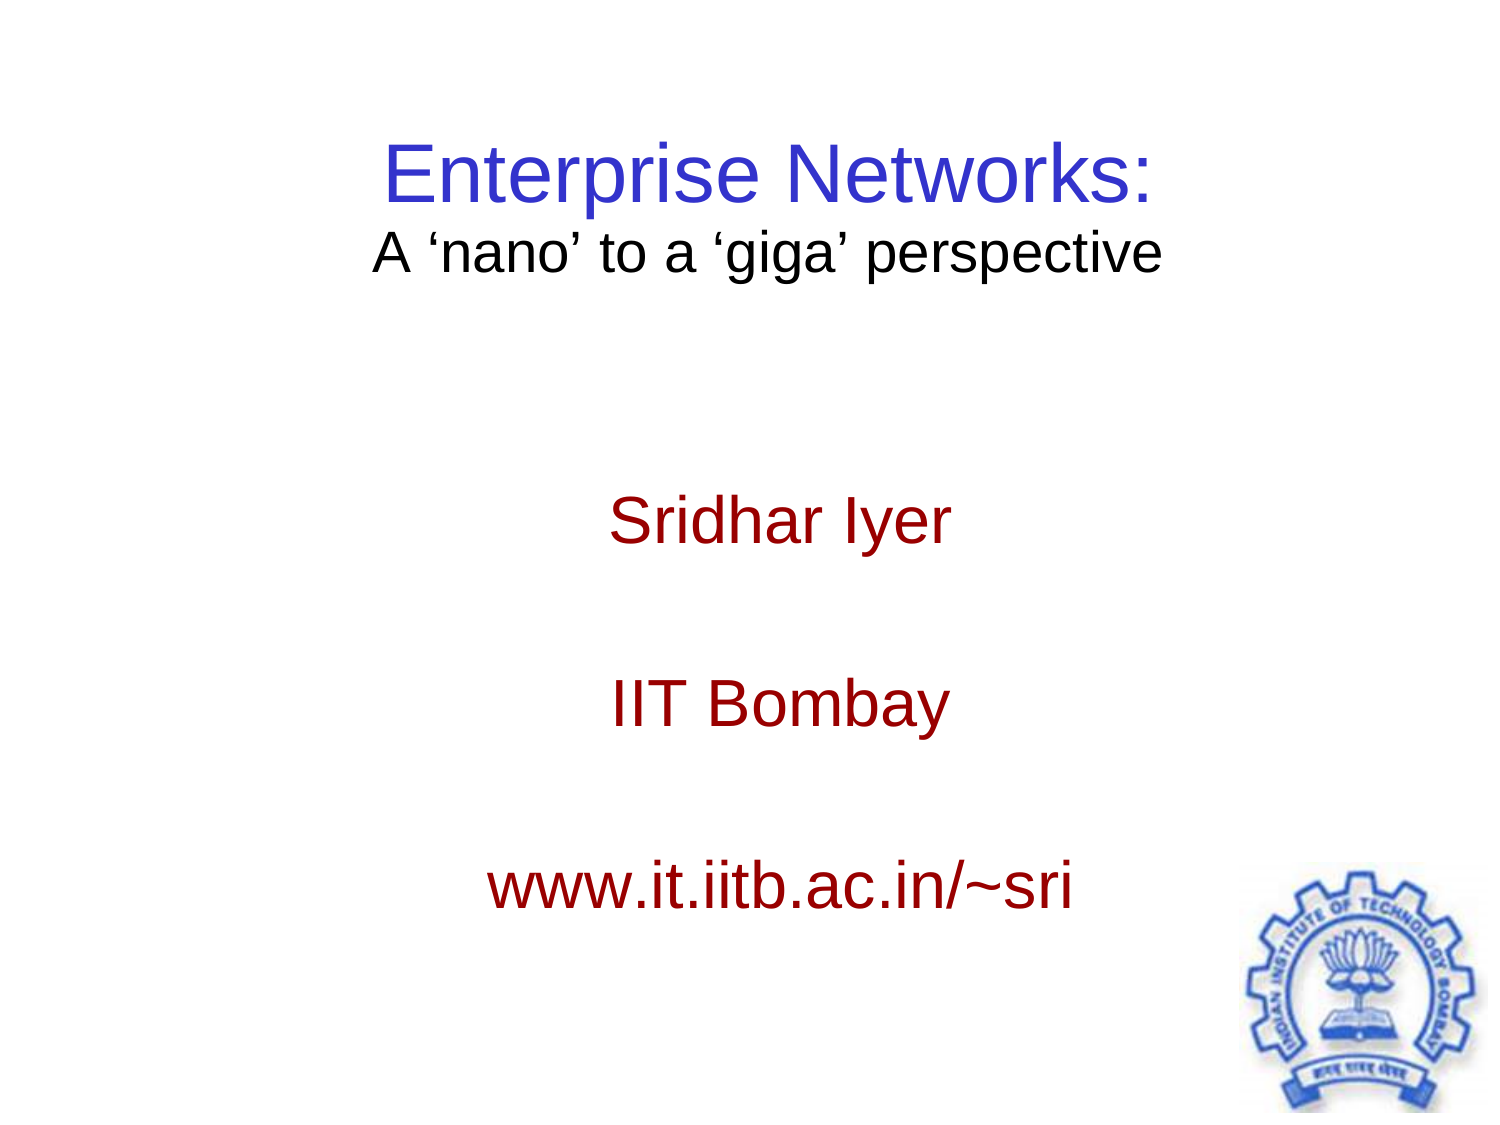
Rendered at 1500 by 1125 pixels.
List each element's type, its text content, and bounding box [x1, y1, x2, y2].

title Enterprise Networks: A ‘nano’ to a ‘giga’ perspective [87, 74, 1450, 338]
subtitle Sridhar Iyer IIT Bombay www.it.iitb.ac.in/~sri [424, 474, 1138, 1088]
picture [1239, 862, 1488, 1113]
